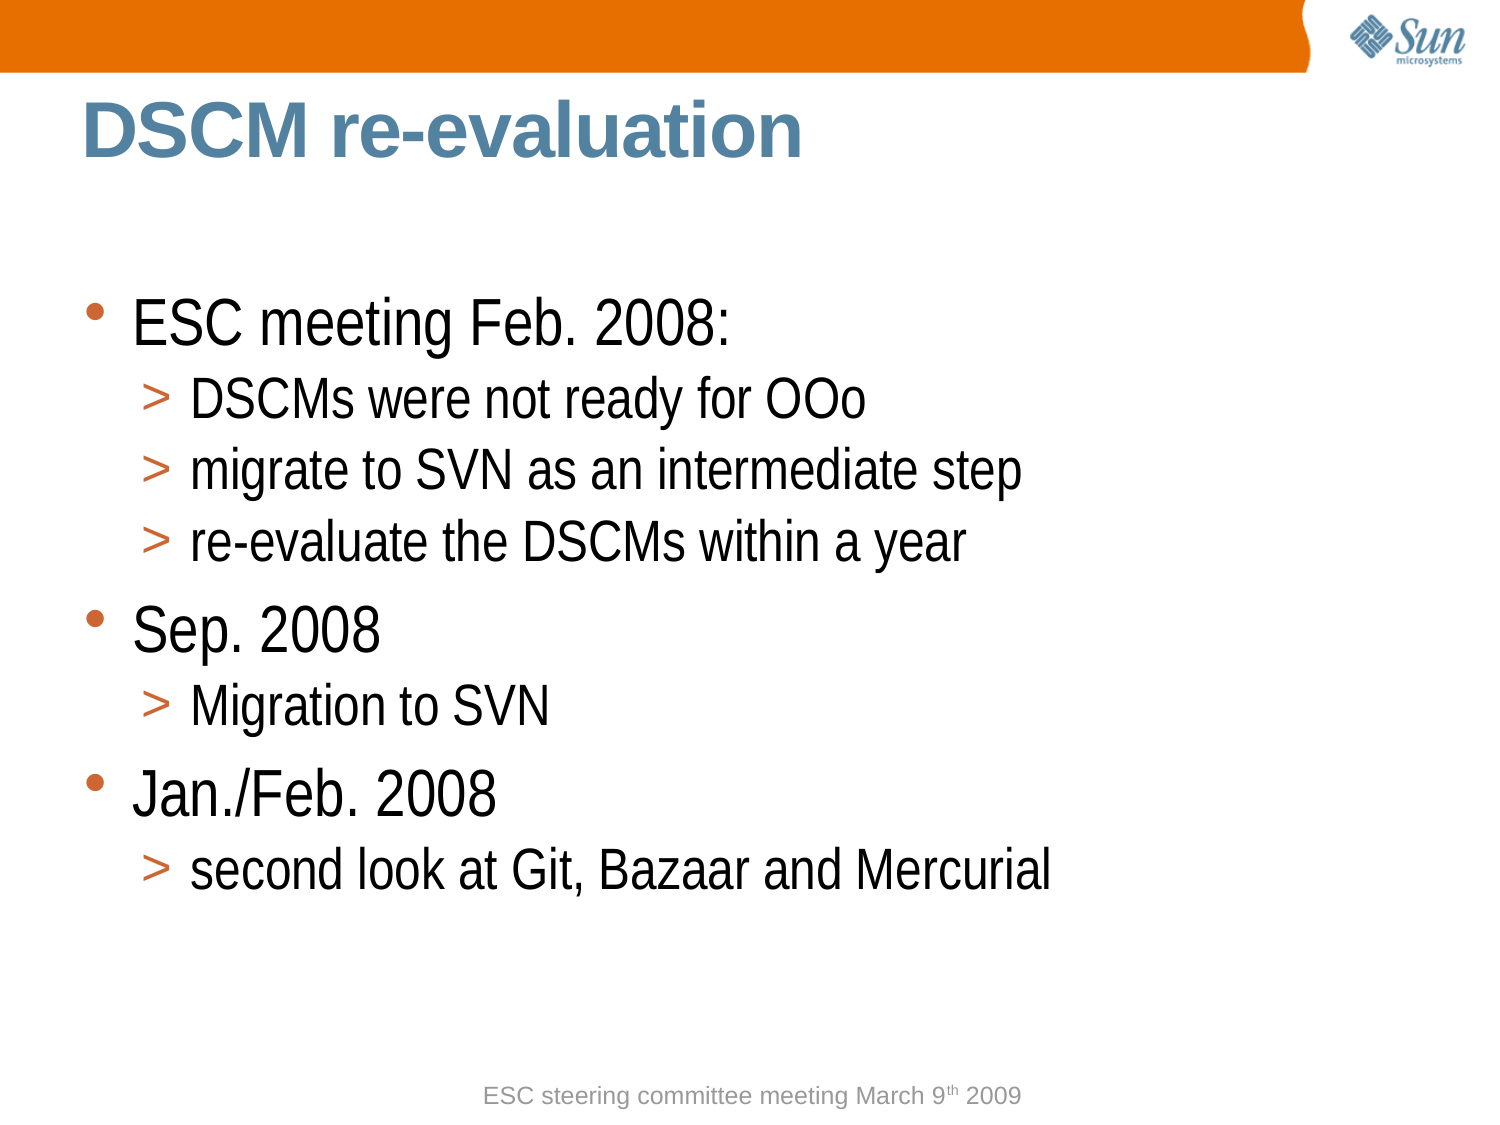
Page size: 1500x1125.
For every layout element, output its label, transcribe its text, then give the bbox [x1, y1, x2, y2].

title DSCM re-evaluation [81, 93, 1336, 198]
list ESC meeting Feb. 2008: DSCMs were not ready for OOo migrate to SVN as an intermediate step re-evaluate the DSCMs within a year Sep. 2008 Migration to SVN Jan./Feb. 2008 second look at Git, Bazaar and Mercurial [64, 292, 1402, 994]
picture [0, 0, 1500, 75]
